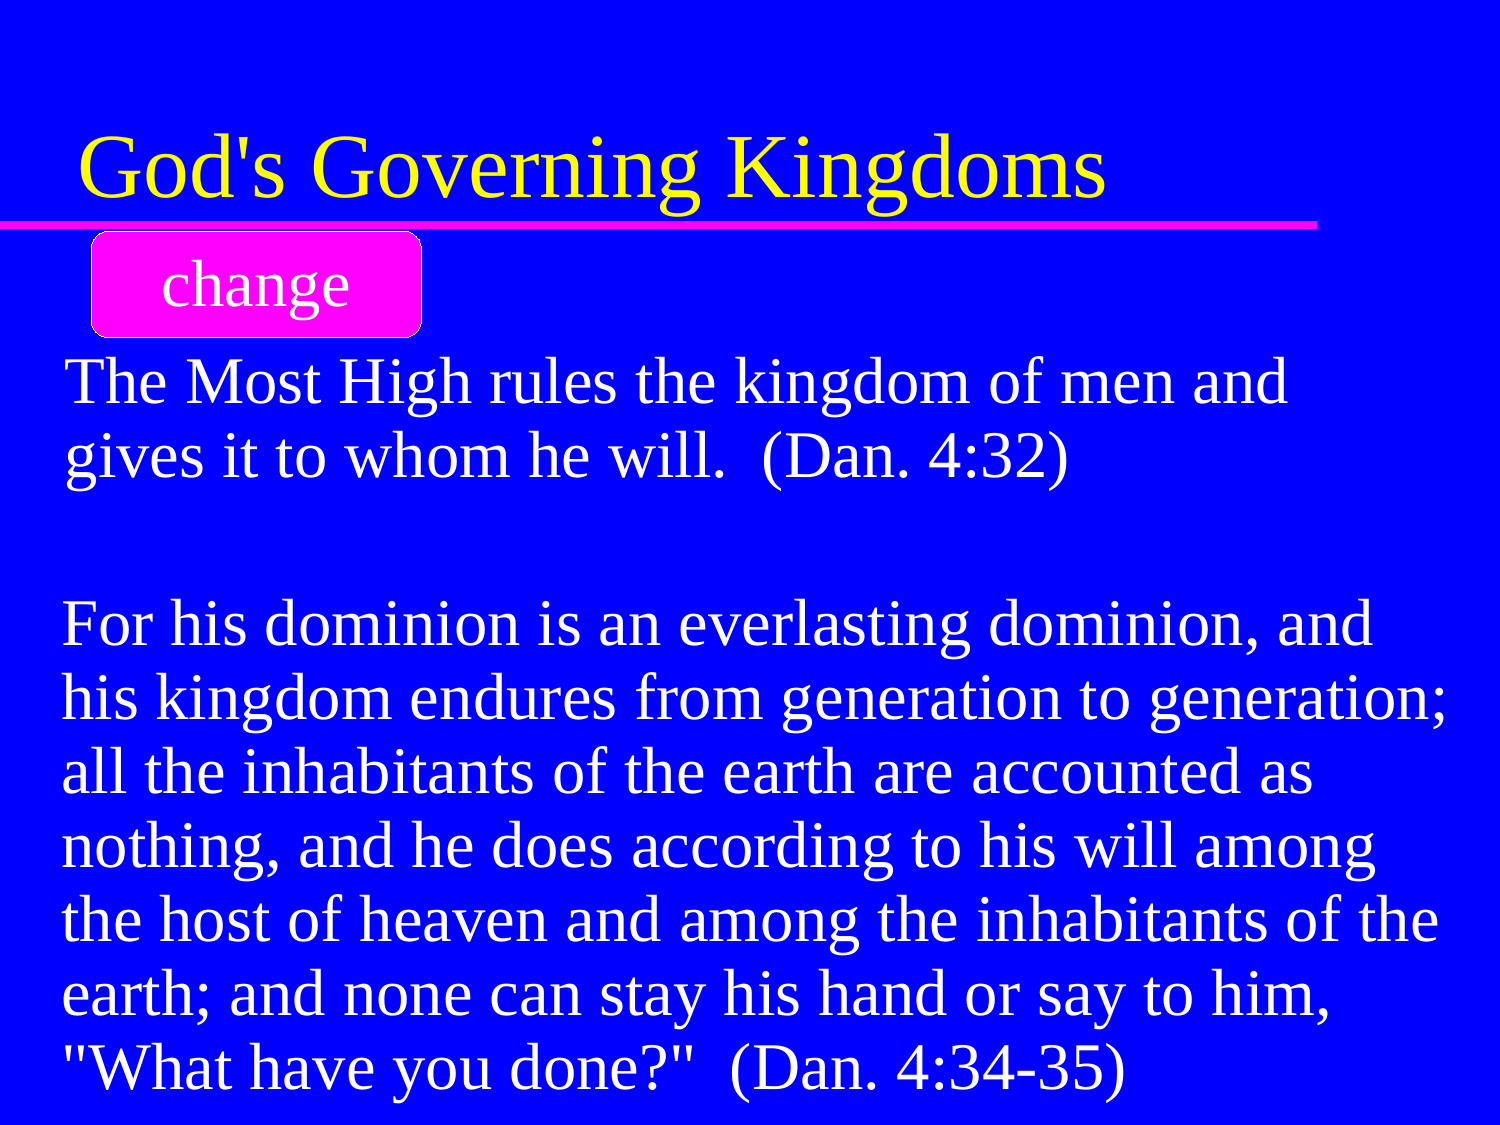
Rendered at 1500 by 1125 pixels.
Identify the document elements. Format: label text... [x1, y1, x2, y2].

text_box change [91, 231, 422, 336]
text_box For his dominion is an everlasting dominion, and his kingdom endures from generation to generation; all the inhabitants of the earth are accounted as nothing, and he does according to his will among the host of heaven and among the inhabitants of the earth; and none can stay his hand or say to him, "What have you done?" (Dan. 4:34-35) [46, 578, 1467, 1112]
title God's Governing Kingdoms [62, 28, 1338, 225]
text_box The Most High rules the kingdom of men and gives it to whom he will. (Dan. 4:32) [49, 336, 1453, 500]
